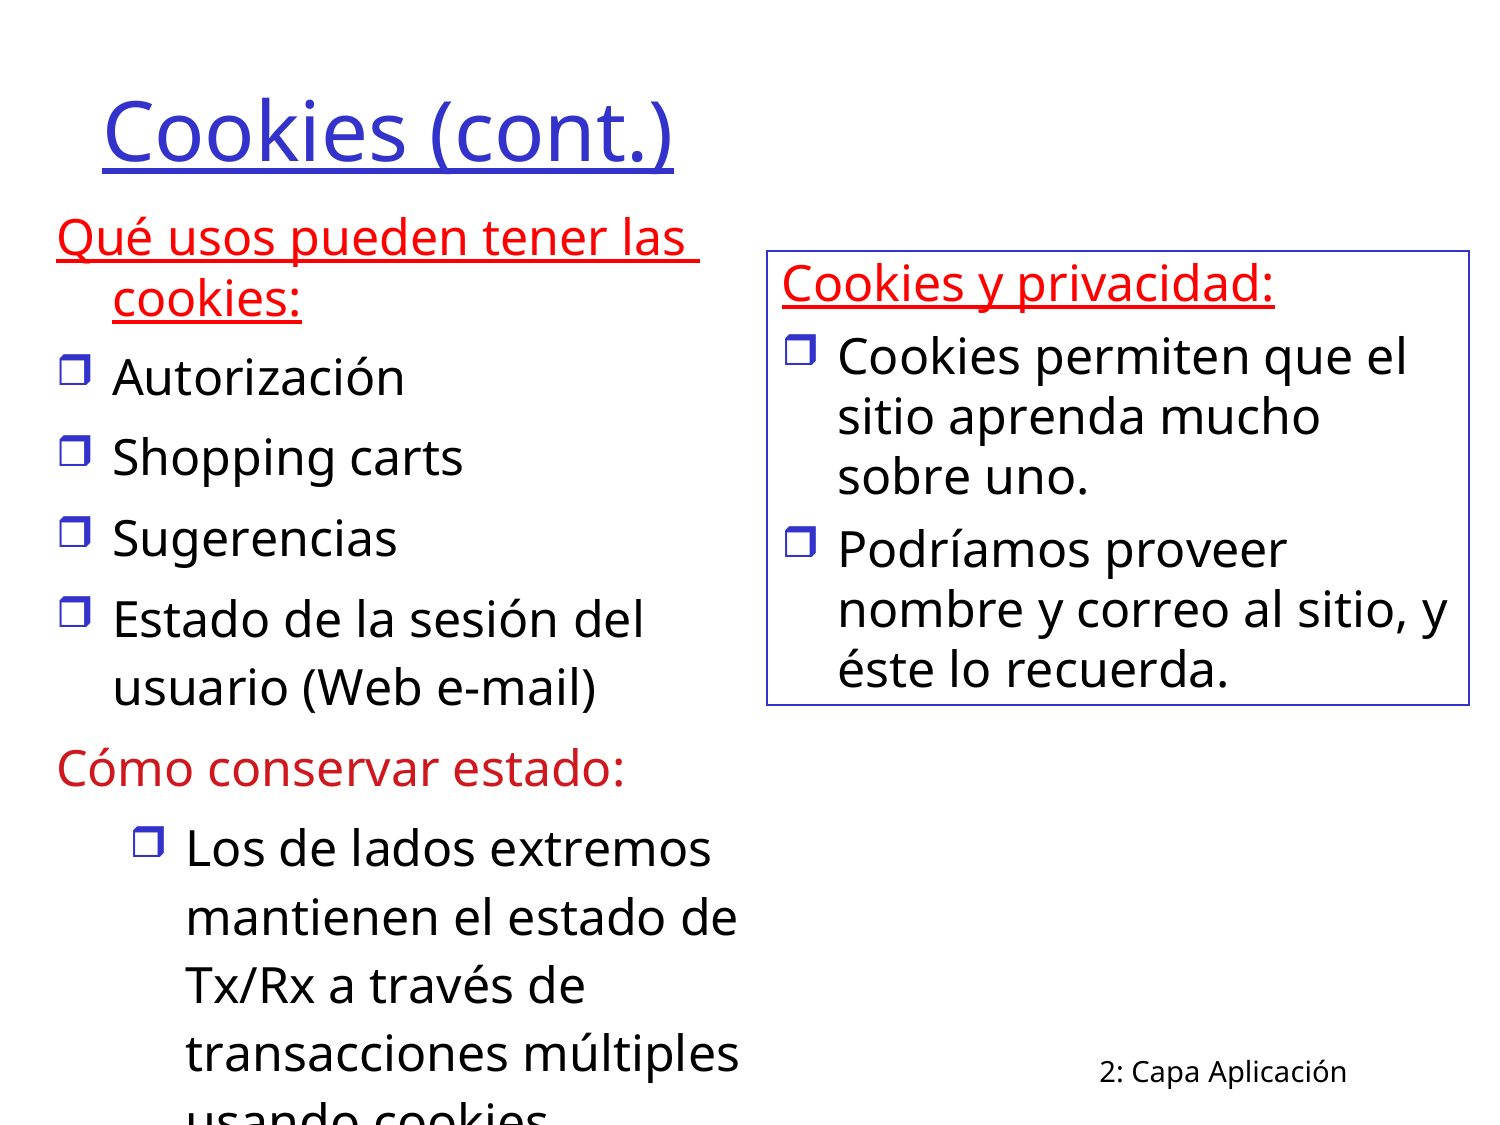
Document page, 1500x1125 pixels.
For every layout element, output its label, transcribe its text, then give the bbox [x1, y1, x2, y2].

text_box Cookies y privacidad: Cookies permiten que el sitio aprenda mucho sobre uno. Podríamos proveer nombre y correo al sitio, y éste lo recuerda. [766, 250, 1469, 706]
list Qué usos pueden tener las cookies: Autorización Shopping carts Sugerencias Estado de la sesión del usuario (Web e-mail) Cómo conservar estado: Los de lados extremos mantienen el estado de Tx/Rx a través de transacciones múltiples usando cookies Usando cookies mensajes HTTP llevan estado. [41, 198, 784, 1125]
title Cookies (cont.) [87, 37, 1363, 225]
